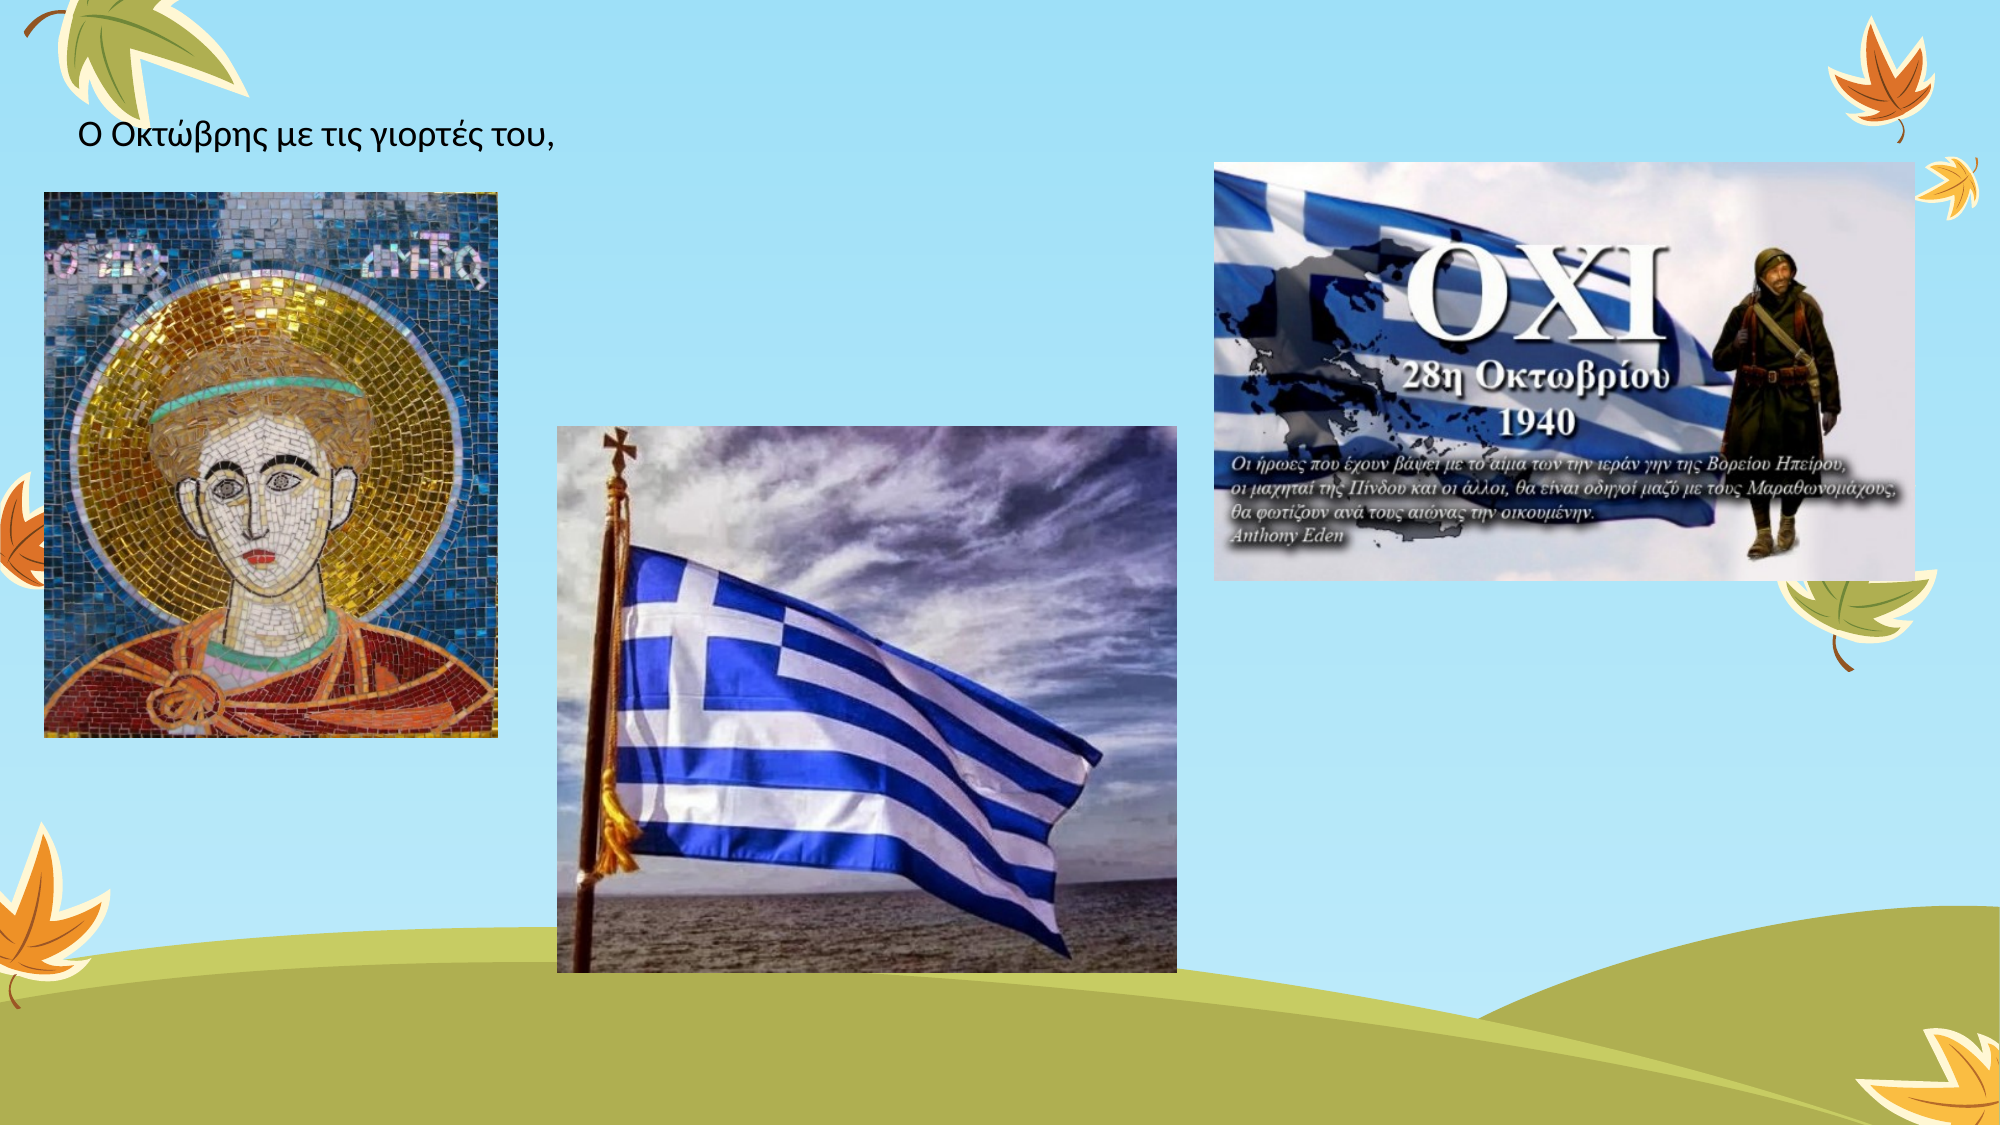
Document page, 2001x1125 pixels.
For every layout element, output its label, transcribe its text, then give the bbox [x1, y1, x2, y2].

text_box Ο Οκτώβρης με τις γιορτές του, [62, 101, 741, 163]
picture [557, 426, 1177, 974]
picture [44, 192, 498, 738]
picture [1214, 162, 1915, 581]
